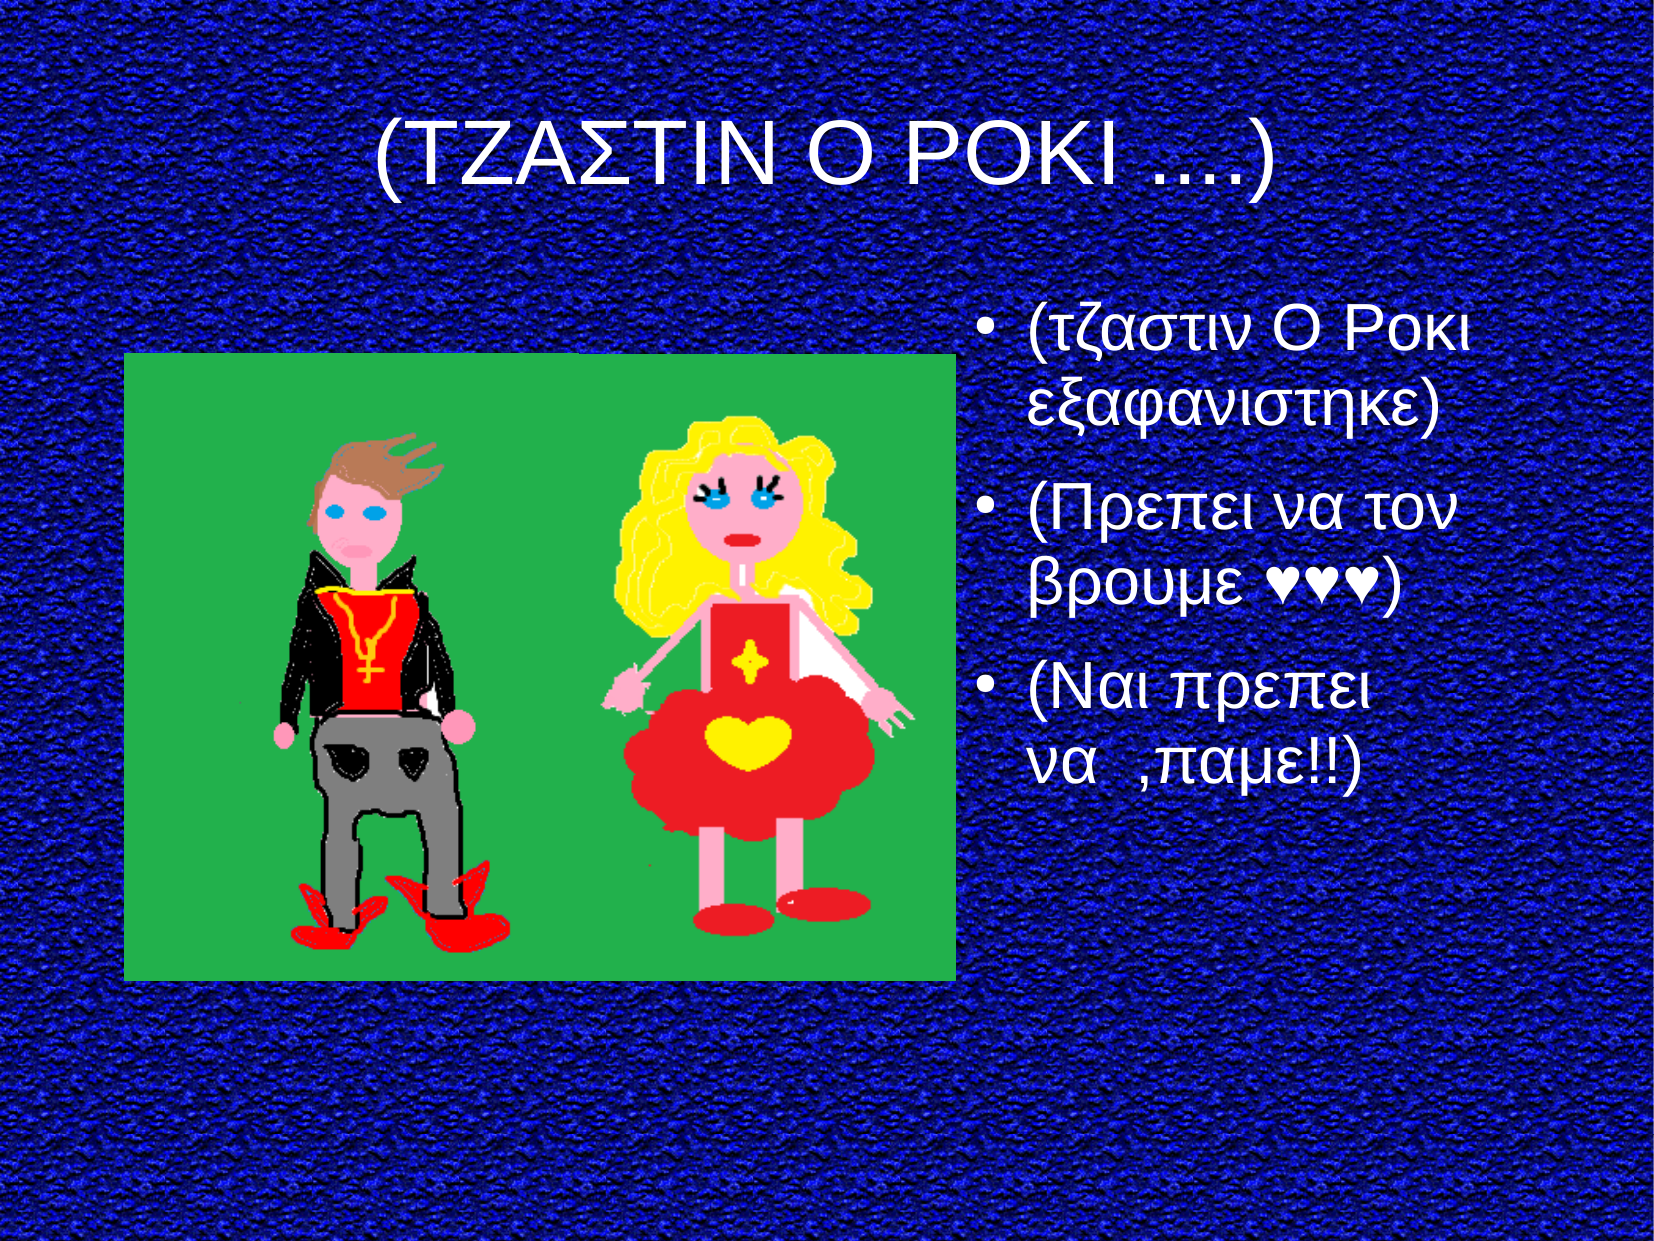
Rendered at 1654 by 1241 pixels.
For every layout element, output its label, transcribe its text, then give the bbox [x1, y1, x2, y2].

title (ΤΖΑΣΤΙΝ Ο ΡΟΚΙ ....) [82, 49, 1571, 257]
picture [0, 0, 1654, 1241]
list (τζαστιν Ο Ροκι εξαφανιστηκε) (Πρεπει να τον βρουμε ♥♥♥) (Ναι πρεπει να ,παμε!!) [955, 290, 1538, 1010]
